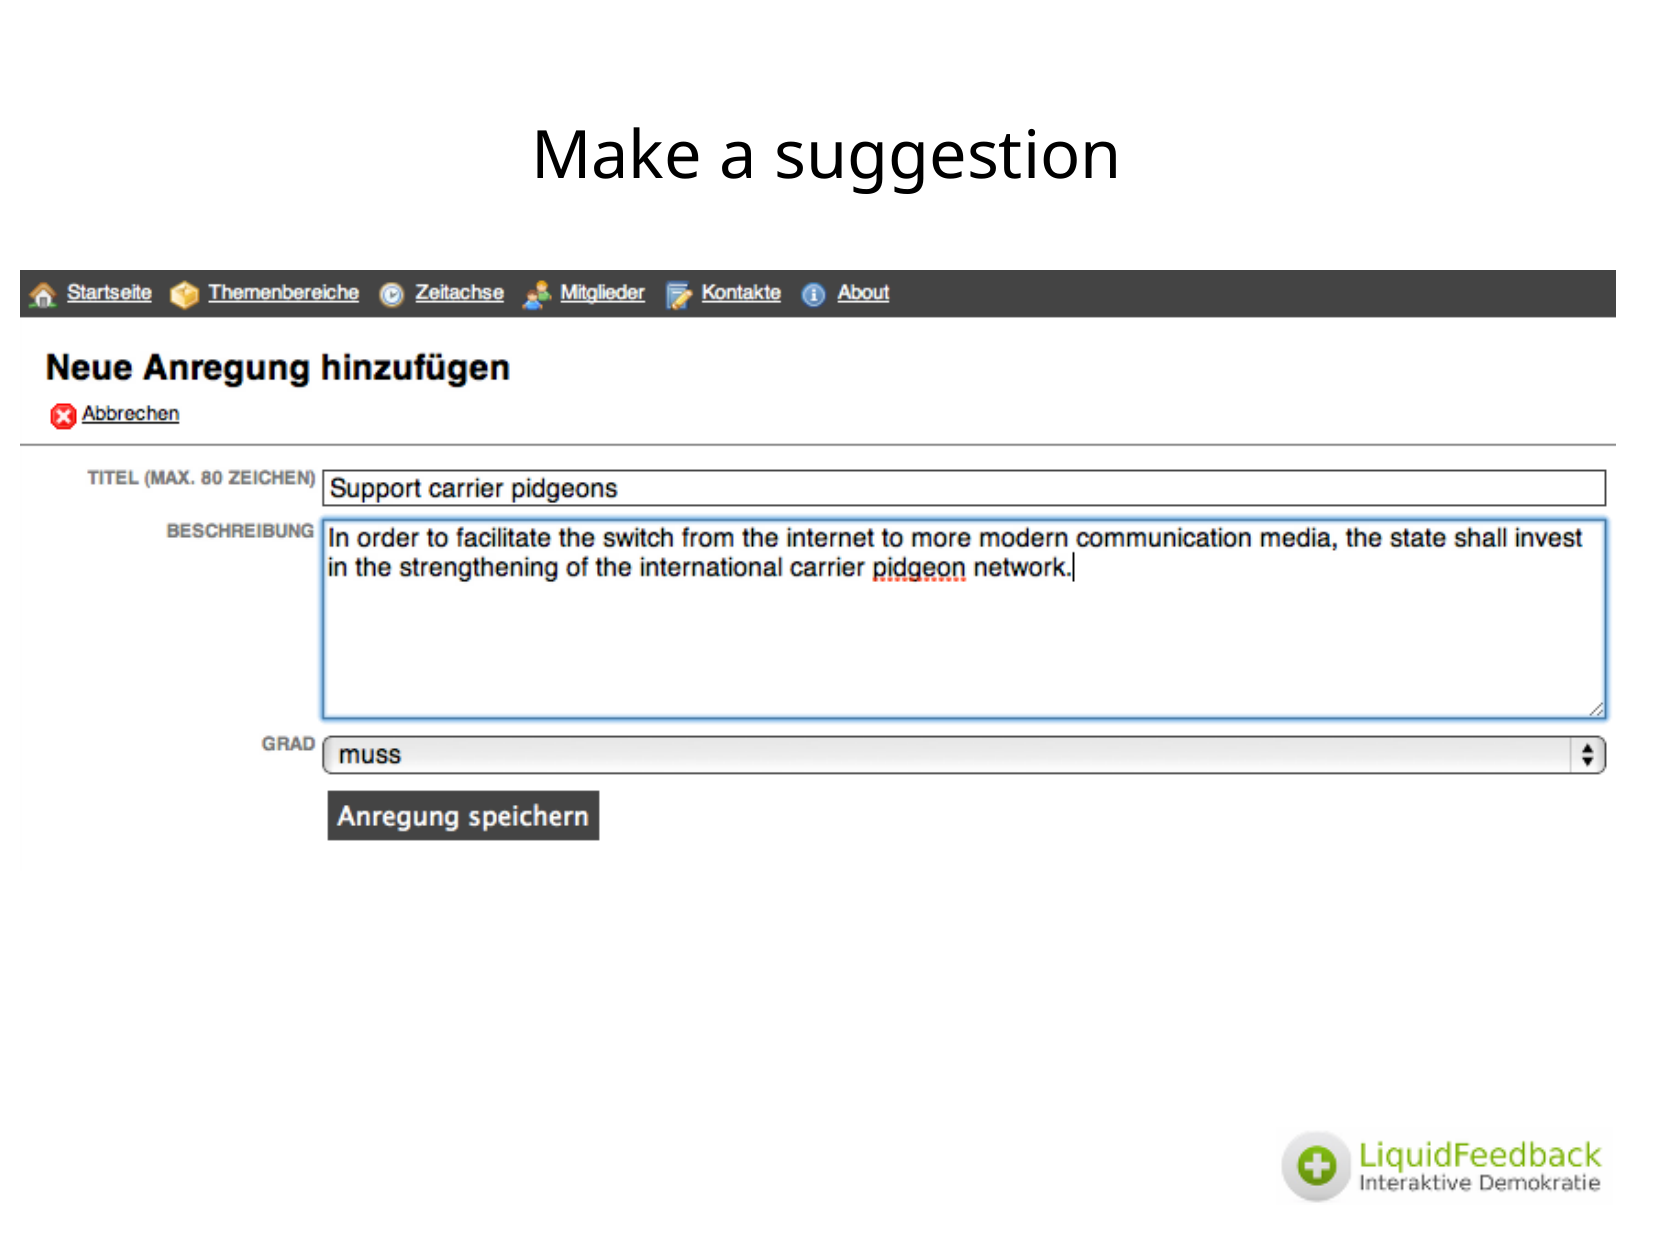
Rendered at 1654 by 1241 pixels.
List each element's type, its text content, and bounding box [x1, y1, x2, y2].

title Make a suggestion [82, 49, 1571, 257]
picture [1276, 1127, 1613, 1205]
picture [20, 270, 1616, 1004]
